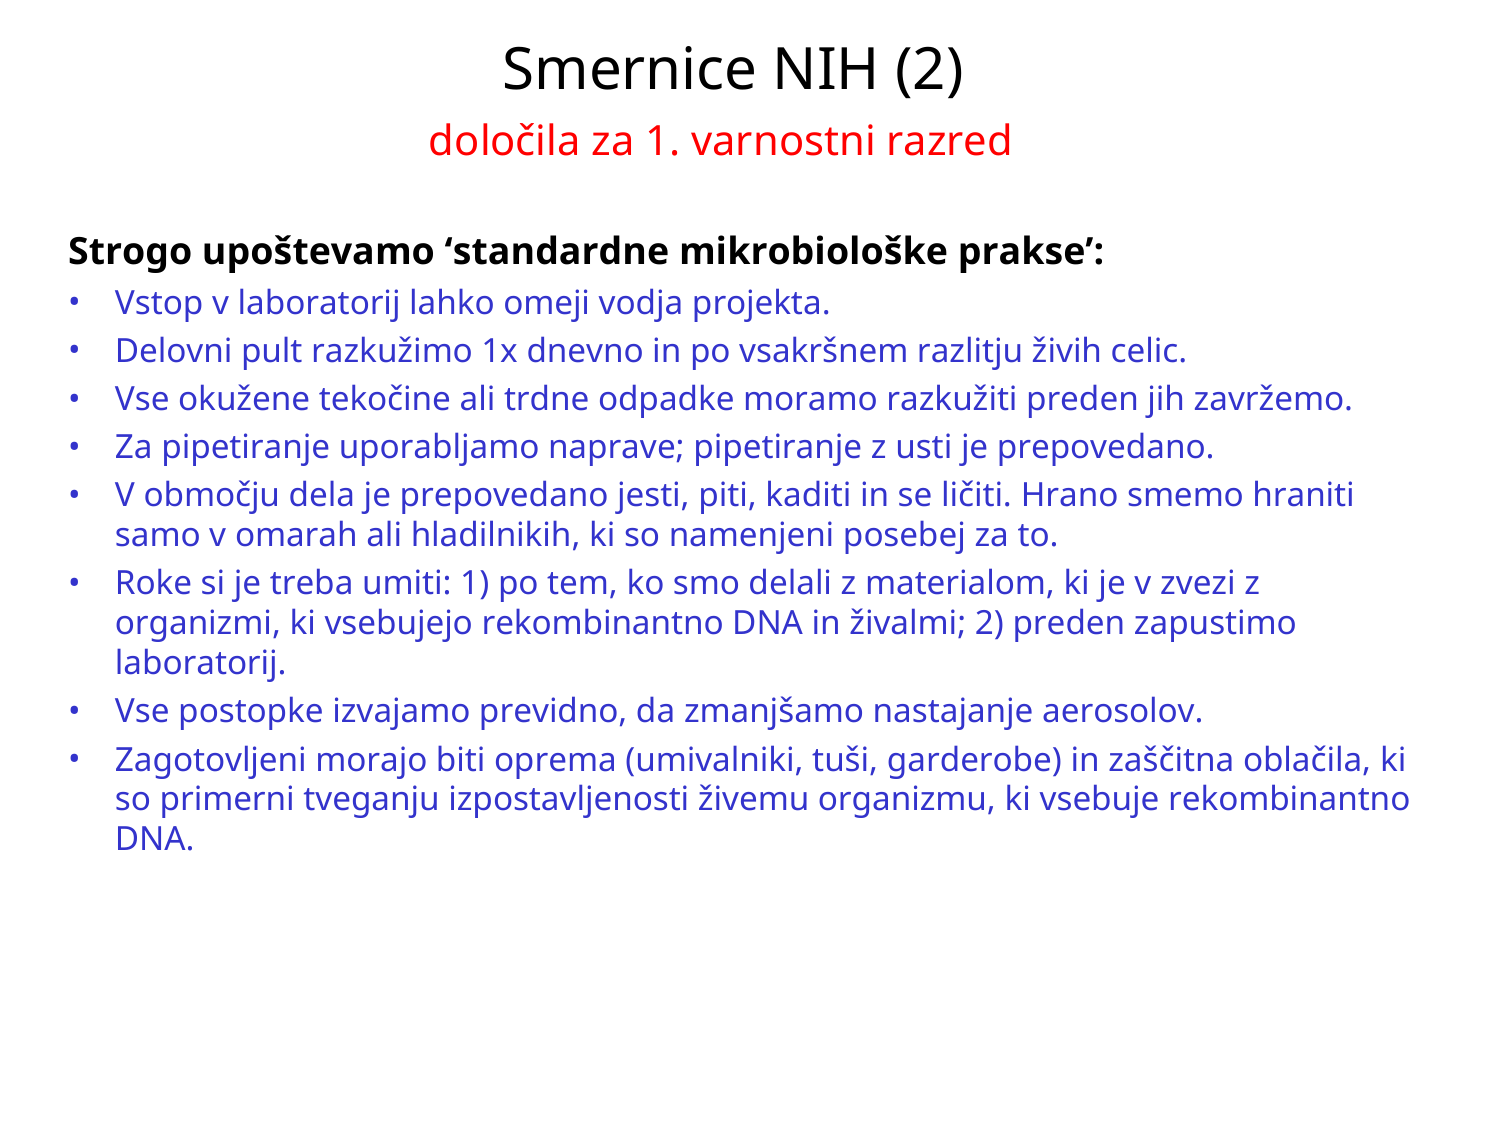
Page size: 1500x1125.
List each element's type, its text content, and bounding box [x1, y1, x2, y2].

title Smernice NIH (2) določila za 1. varnostni razred [66, 26, 1400, 197]
list Strogo upoštevamo ‘standardne mikrobiološke prakse’: Vstop v laboratorij lahko omeji vodja projekta. Delovni pult razkužimo 1x dnevno in po vsakršnem razlitju živih celic. Vse okužene tekočine ali trdne odpadke moramo razkužiti preden jih zavržemo. Za pipetiranje uporabljamo naprave; pipetiranje z usti je prepovedano. V območju dela je prepovedano jesti, piti, kaditi in se ličiti. Hrano smemo hraniti samo v omarah ali hladilnikih, ki so namenjeni posebej za to. Roke si je treba umiti: 1) po tem, ko smo delali z materialom, ki je v zvezi z organizmi, ki vsebujejo rekombinantno DNA in živalmi; 2) preden zapustimo laboratorij. Vse postopke izvajamo previdno, da zmanjšamo nastajanje aerosolov. Zagotovljeni morajo biti oprema (umivalniki, tuši, garderobe) in zaščitna oblačila, ki so primerni tveganju izpostavljenosti živemu organizmu, ki vsebuje rekombinantno DNA. [53, 220, 1437, 835]
